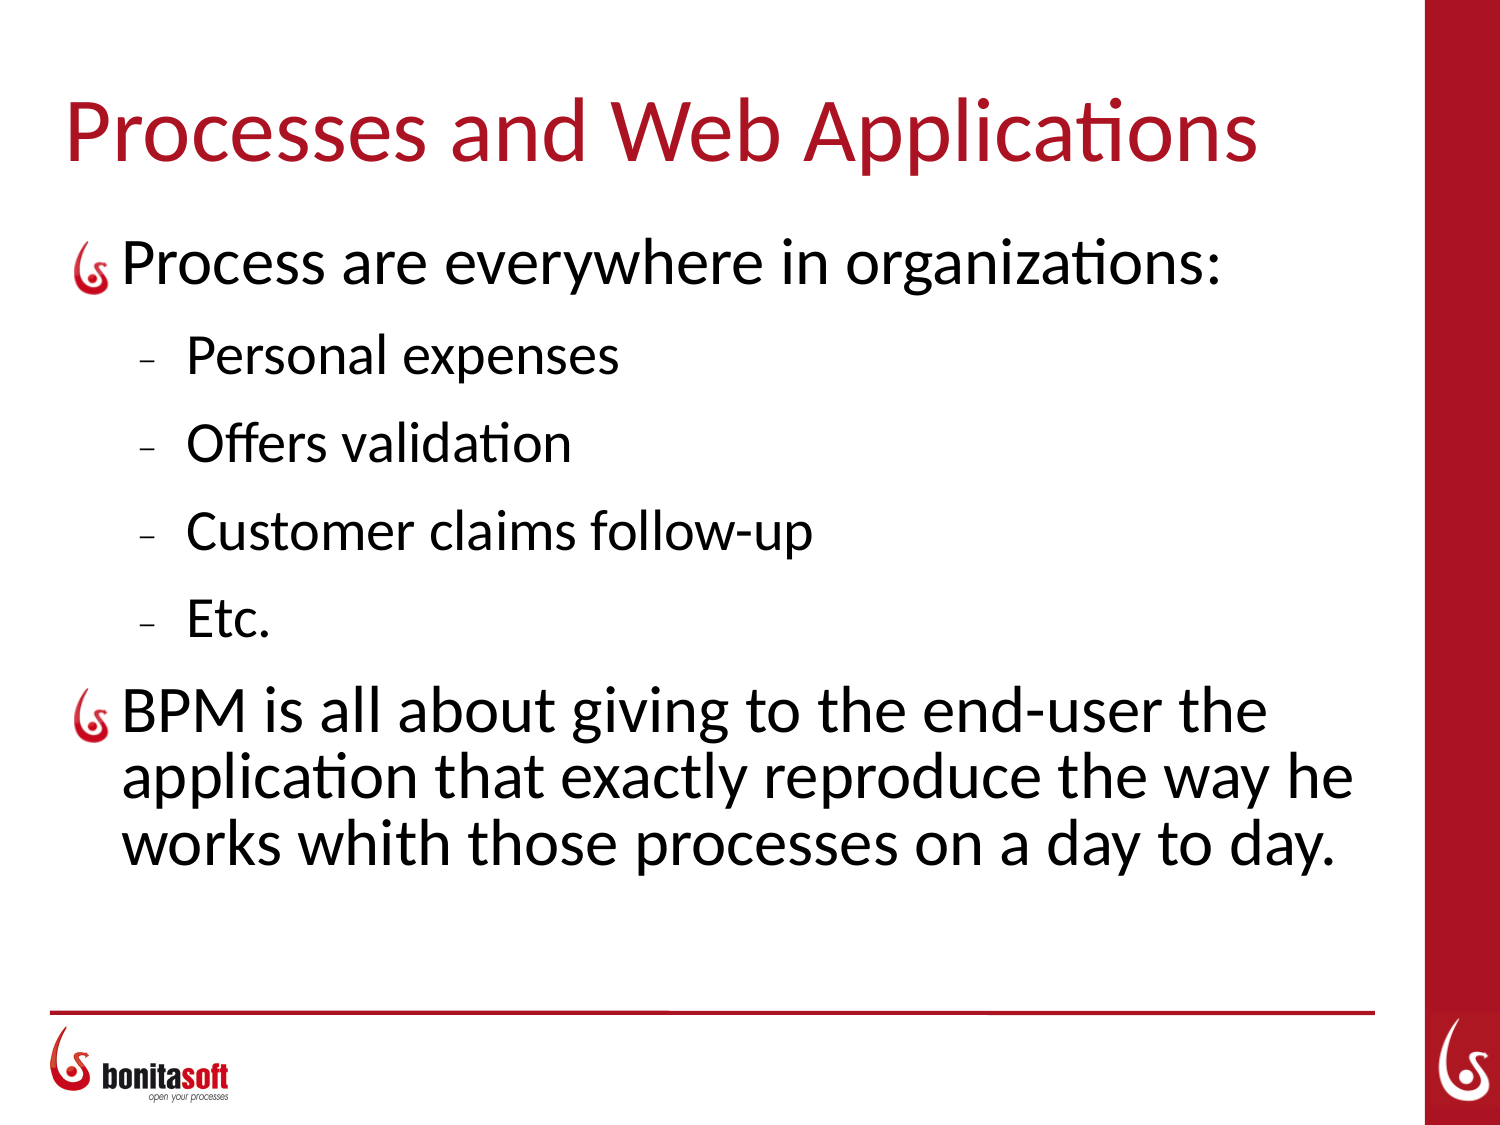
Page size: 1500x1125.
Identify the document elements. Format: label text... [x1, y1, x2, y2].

picture [1430, 1012, 1500, 1107]
list Process are everywhere in organizations: Personal expenses Offers validation Customer claims follow-up Etc. BPM is all about giving to the end-user the application that exactly reproduce the way he works whith those processes on a day to day. [50, 227, 1375, 970]
title Processes and Web Applications [50, 45, 1375, 227]
picture [50, 1026, 228, 1103]
